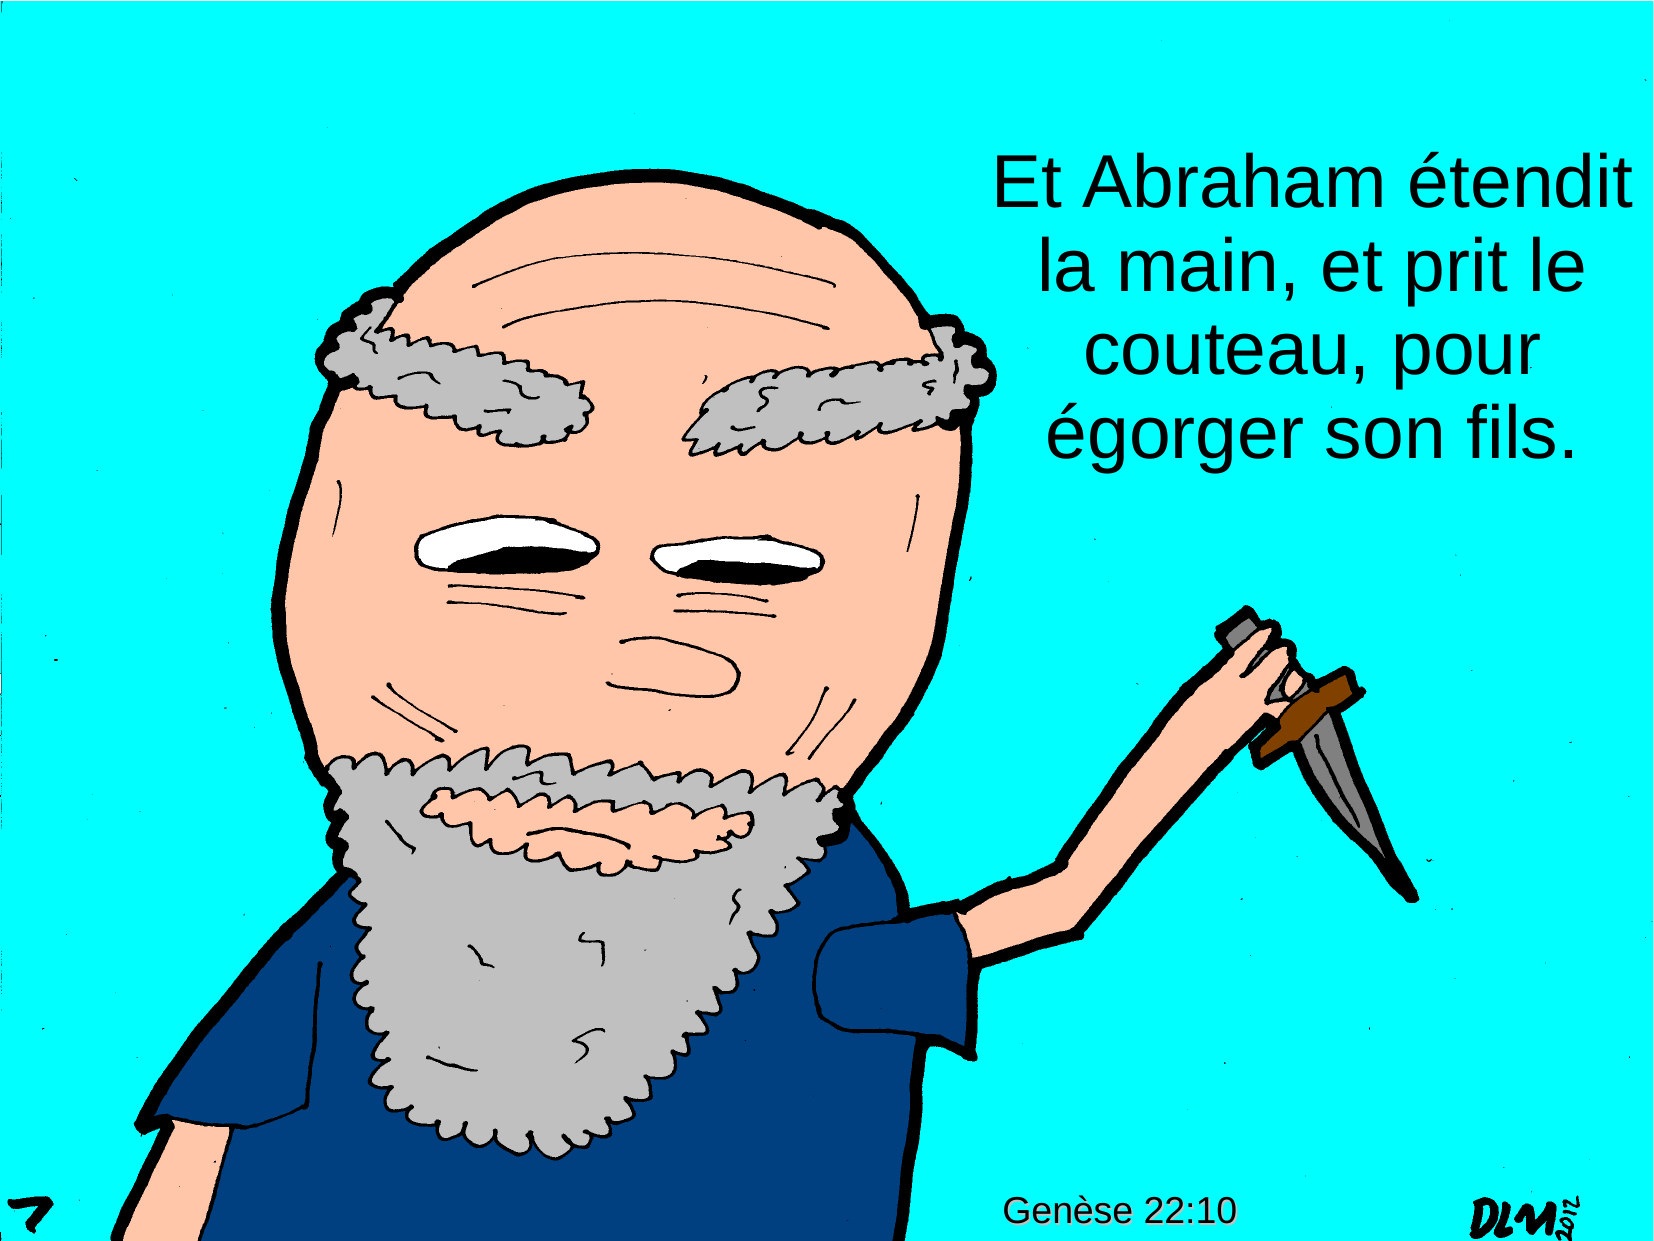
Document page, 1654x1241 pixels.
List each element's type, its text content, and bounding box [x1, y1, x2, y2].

picture [0, 1, 1654, 1241]
text_box Genèse 22:10 [600, 1180, 1651, 1238]
text_box Et Abraham étendit la main, et prit le couteau, pour égorger son fils. [975, 127, 1651, 563]
